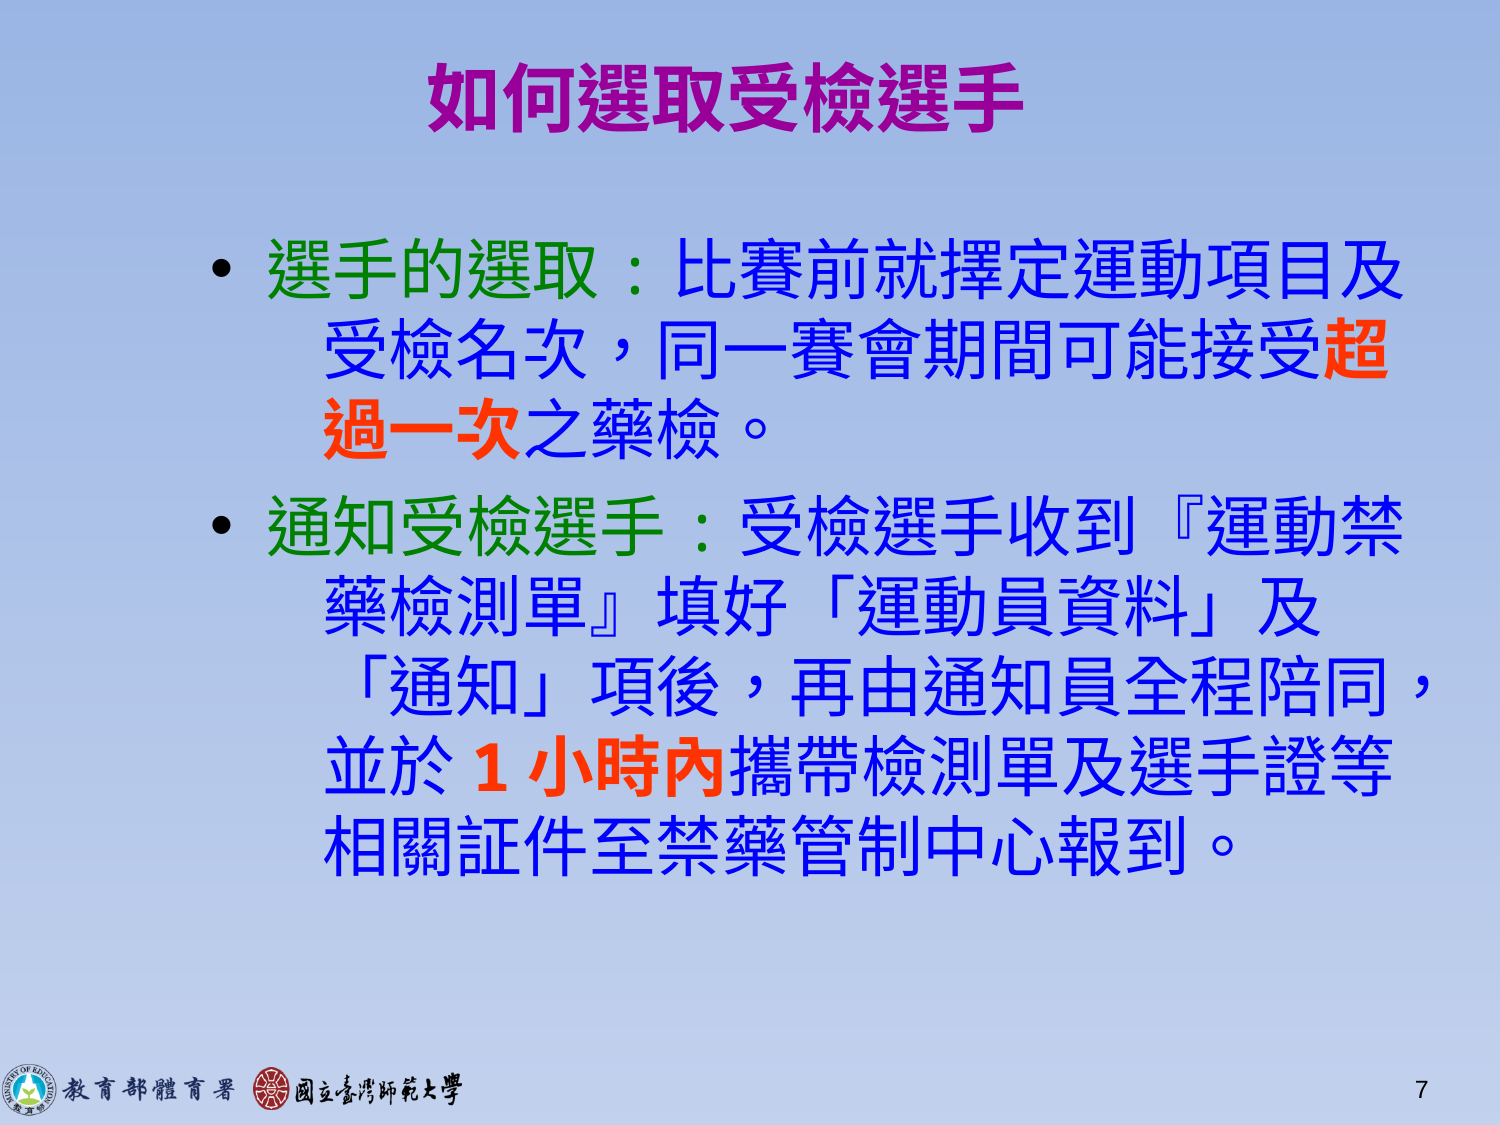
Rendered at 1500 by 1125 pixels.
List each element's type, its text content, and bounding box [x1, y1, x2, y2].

title 如何選取受檢選手 [5, 31, 1447, 161]
text_box [1399, 1046, 1500, 1125]
list 選手的選取:比賽前就擇定運動項目及受檢名次，同一賽會期間可能接受超過一次之藥檢。 通知受檢選手:受檢選手收到『運動禁藥檢測單』填好「運動員資料」及 「通知」項後，再由通知員全程陪同，並於1小時內攜帶檢測單及選手證等相關証件至禁藥管制中心報到。 [194, 220, 1427, 969]
